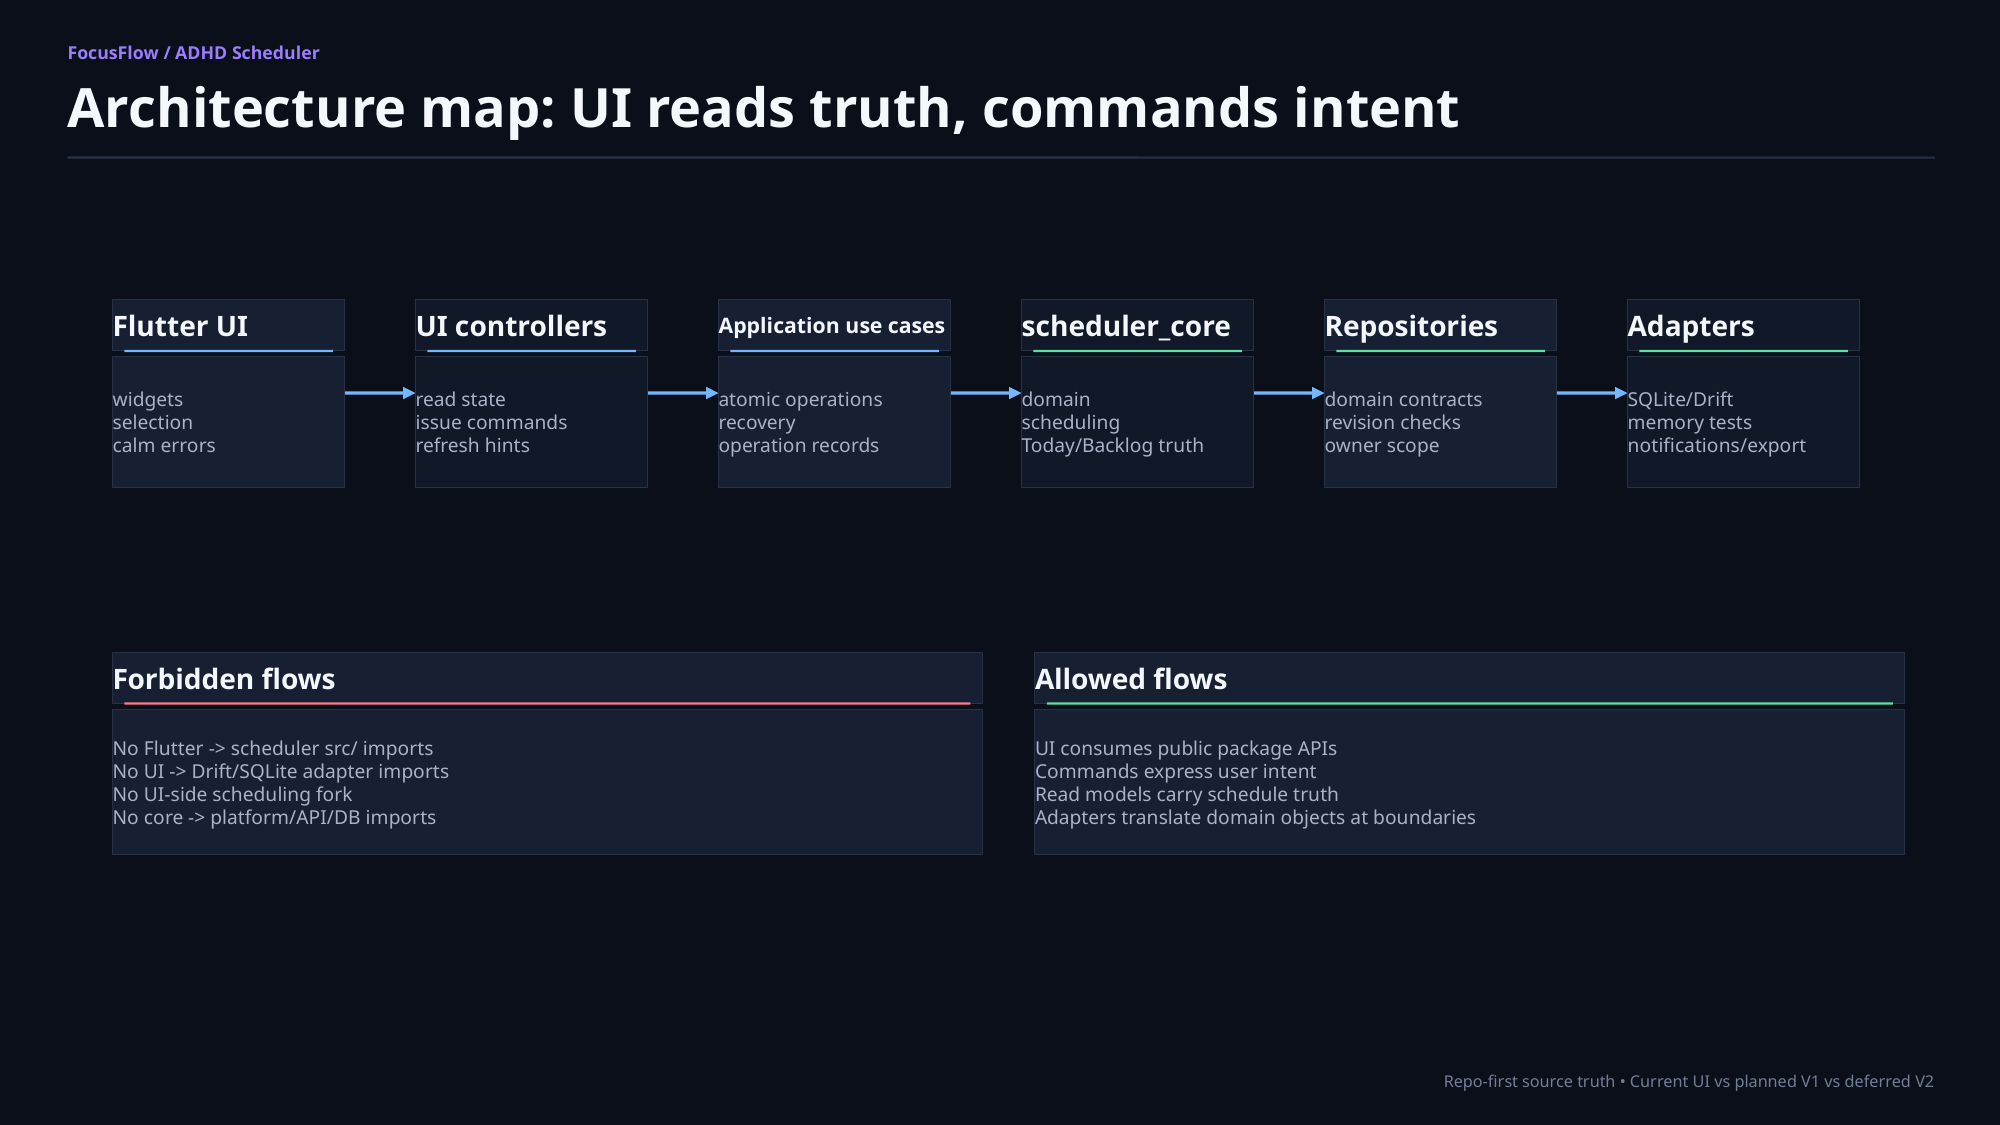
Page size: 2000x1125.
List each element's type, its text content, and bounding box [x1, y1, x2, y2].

text_box Forbidden flows [112, 652, 983, 704]
text_box SQLite/Drift memory tests notifications/export [1627, 356, 1860, 488]
text_box scheduler_core [1021, 299, 1254, 351]
text_box atomic operations recovery operation records [718, 356, 951, 488]
text_box Application use cases [718, 299, 951, 351]
text_box domain scheduling Today/Backlog truth [1021, 356, 1254, 488]
text_box domain contracts revision checks owner scope [1324, 356, 1557, 488]
text_box Repo-first source truth • Current UI vs planned V1 vs deferred V2 [1229, 1069, 1935, 1092]
text_box No Flutter -> scheduler src/ imports No UI -> Drift/SQLite adapter imports No UI-side scheduling fork No core -> platform/API/DB imports [112, 709, 983, 855]
text_box Architecture map: UI reads truth, commands intent [67, 71, 1508, 140]
text_box Repositories [1324, 299, 1557, 351]
text_box widgets selection calm errors [112, 356, 345, 488]
text_box FocusFlow / ADHD Scheduler [67, 36, 923, 69]
text_box Adapters [1627, 299, 1860, 351]
text_box UI controllers [415, 299, 648, 351]
text_box Flutter UI [112, 299, 345, 351]
text_box read state issue commands refresh hints [415, 356, 648, 488]
text_box UI consumes public package APIs Commands express user intent Read models carry schedule truth Adapters translate domain objects at boundaries [1034, 709, 1905, 855]
text_box Allowed flows [1034, 652, 1905, 704]
